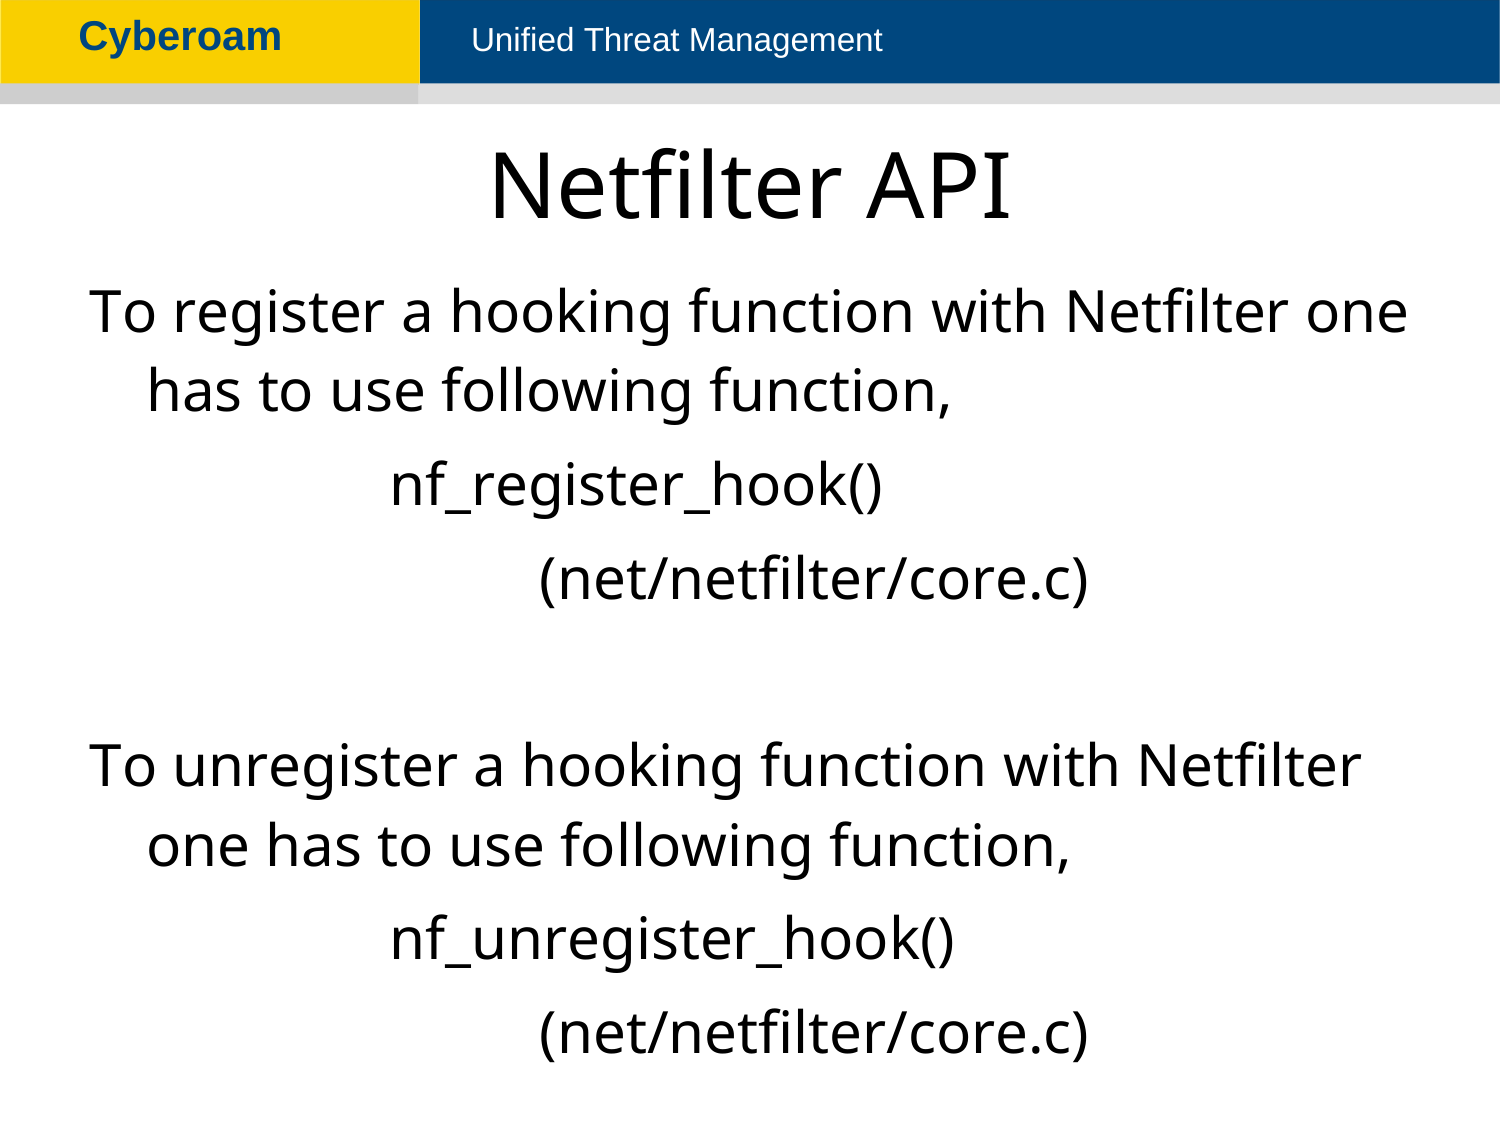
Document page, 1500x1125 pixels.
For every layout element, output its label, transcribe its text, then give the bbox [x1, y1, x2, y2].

picture [0, 0, 1500, 83]
title Netfilter API [75, 112, 1426, 240]
list To register a hooking function with Netfilter one has to use following function, nf_register_hook() (net/netfilter/core.c) To unregister a hooking function with Netfilter one has to use following function, nf_unregister_hook() (net/netfilter/core.c) [75, 262, 1426, 1006]
